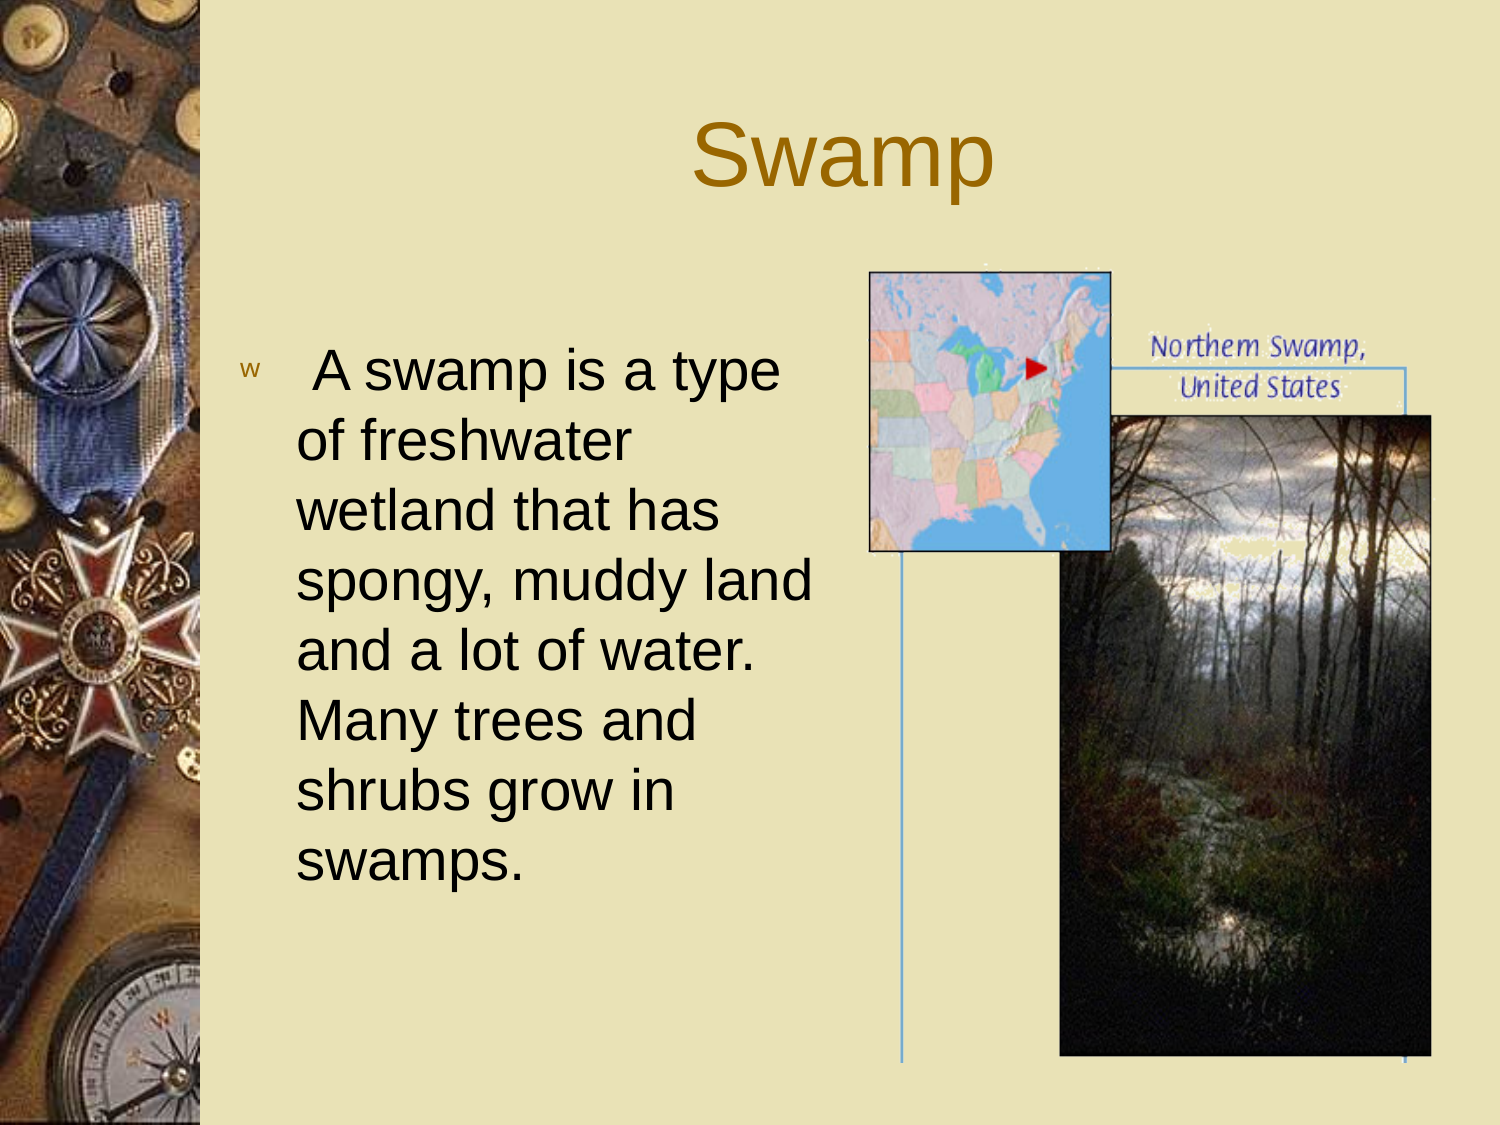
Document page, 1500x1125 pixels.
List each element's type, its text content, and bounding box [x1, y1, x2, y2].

title Swamp [225, 87, 1463, 275]
picture [862, 262, 1439, 1063]
list A swamp is a type of freshwater wetland that has spongy, muddy land and a lot of water. Many trees and shrubs grow in swamps. [225, 324, 838, 1000]
picture [0, 0, 200, 1125]
